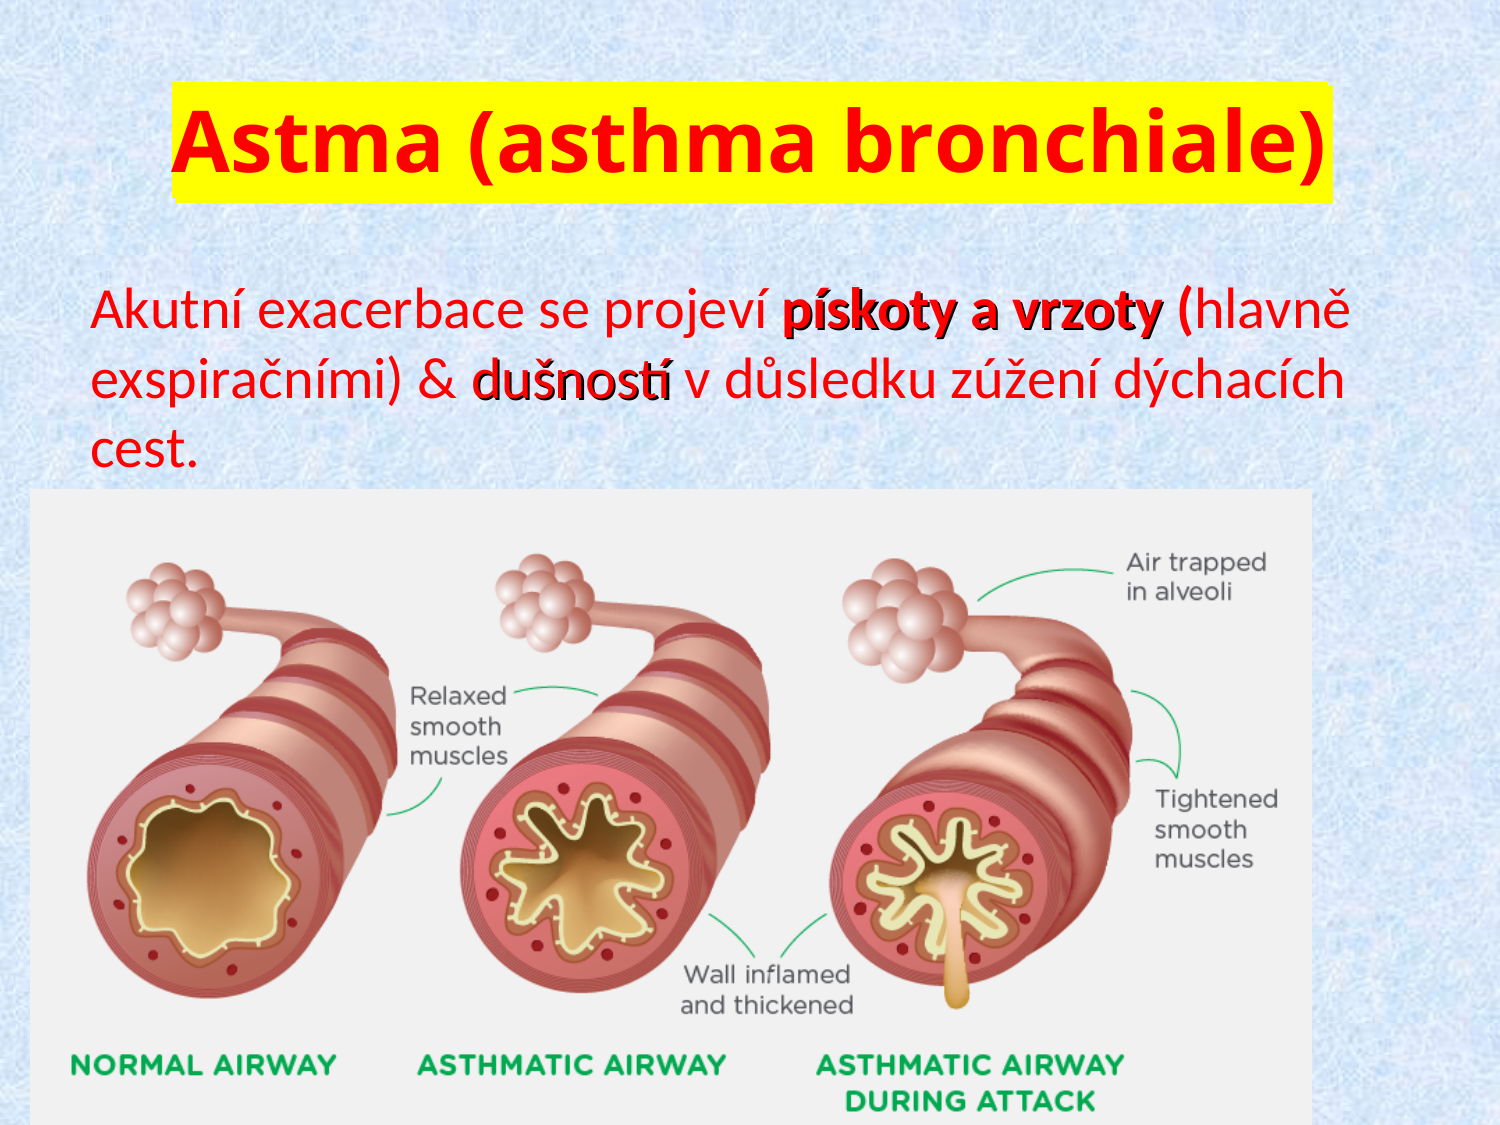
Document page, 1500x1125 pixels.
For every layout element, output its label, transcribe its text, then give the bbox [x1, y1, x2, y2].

picture [30, 489, 1312, 1125]
list Akutní exacerbace se projeví pískoty a vrzoty (hlavně exspiračními) & dušností v důsledku zúžení dýchacích cest. [75, 262, 1426, 490]
title Astma (asthma bronchiale) [75, 28, 1426, 249]
